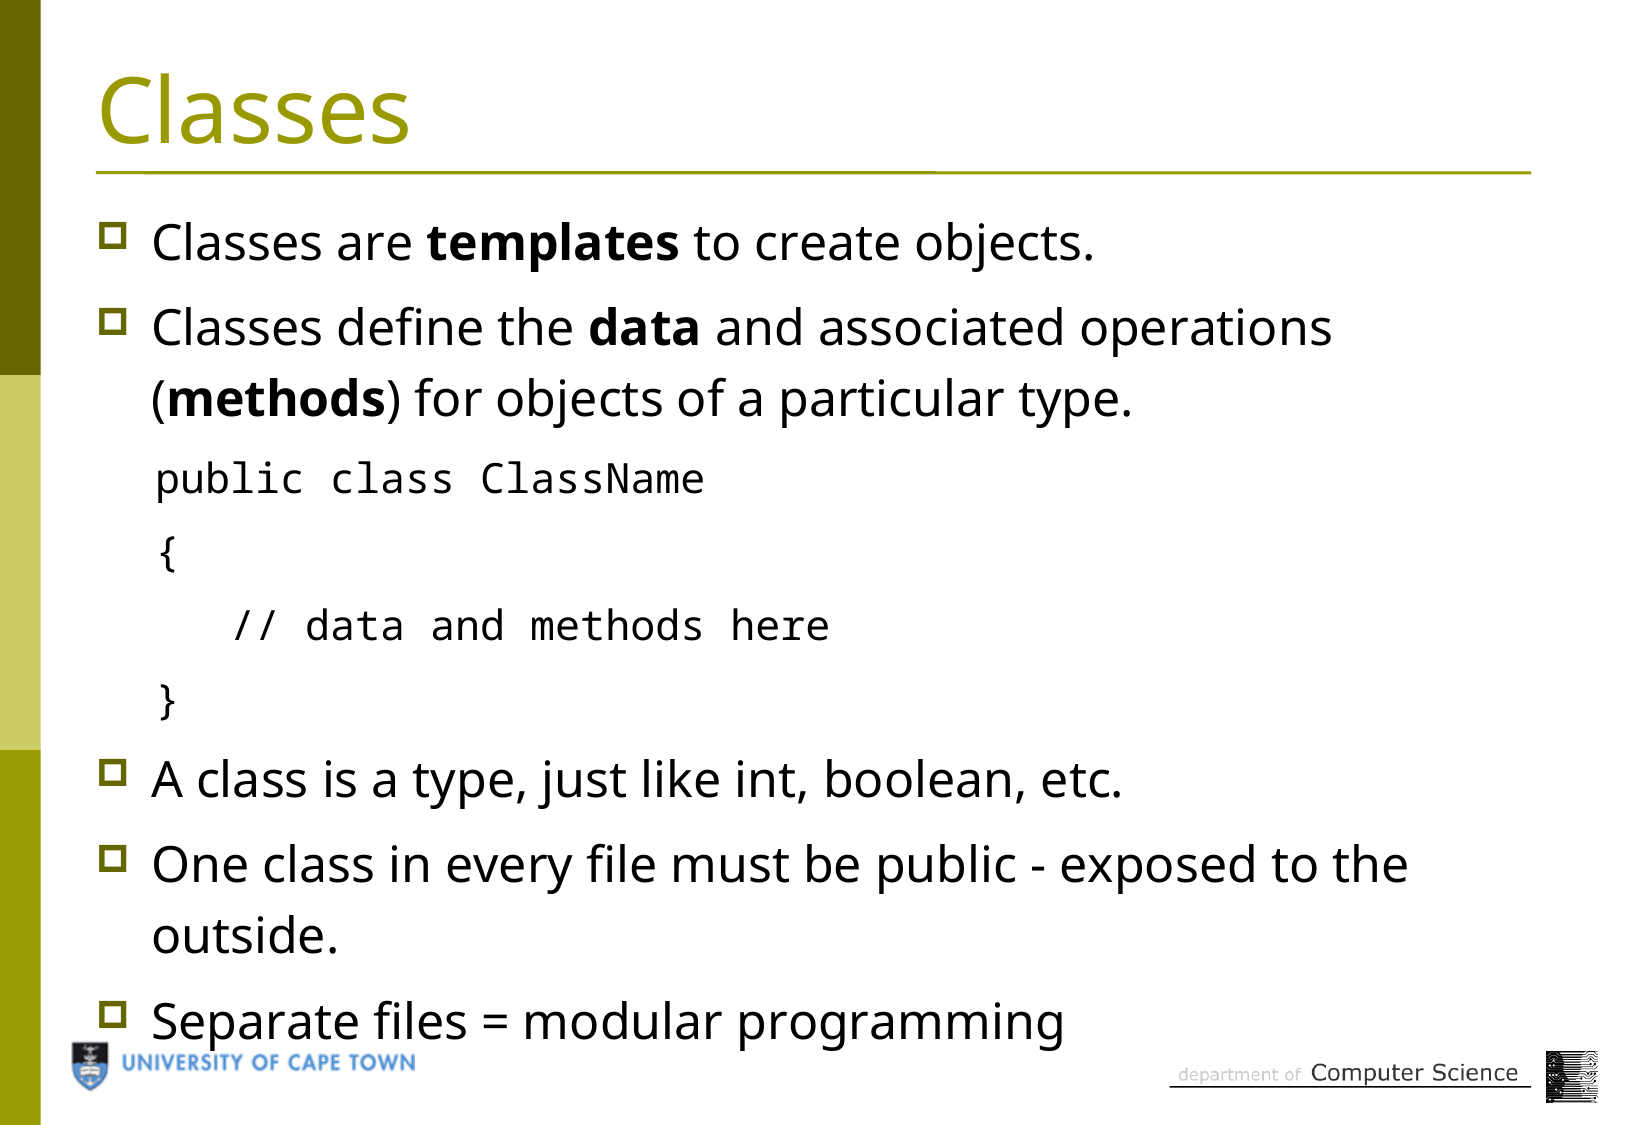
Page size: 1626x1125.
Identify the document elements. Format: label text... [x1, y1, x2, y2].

picture [1546, 1051, 1598, 1103]
picture [244, 1026, 257, 1036]
picture [215, 1024, 229, 1036]
picture [61, 1024, 415, 1103]
picture [293, 1026, 306, 1036]
list Classes are templates to create objects. Classes define the data and associated operations (methods) for objects of a particular type. public class ClassName { // data and methods here } A class is a type, just like int, boolean, etc. One class in every file must be public - exposed to the outside. Separate files = modular programming [81, 196, 1543, 1021]
picture [1169, 1043, 1532, 1091]
title Classes [81, 14, 1543, 172]
